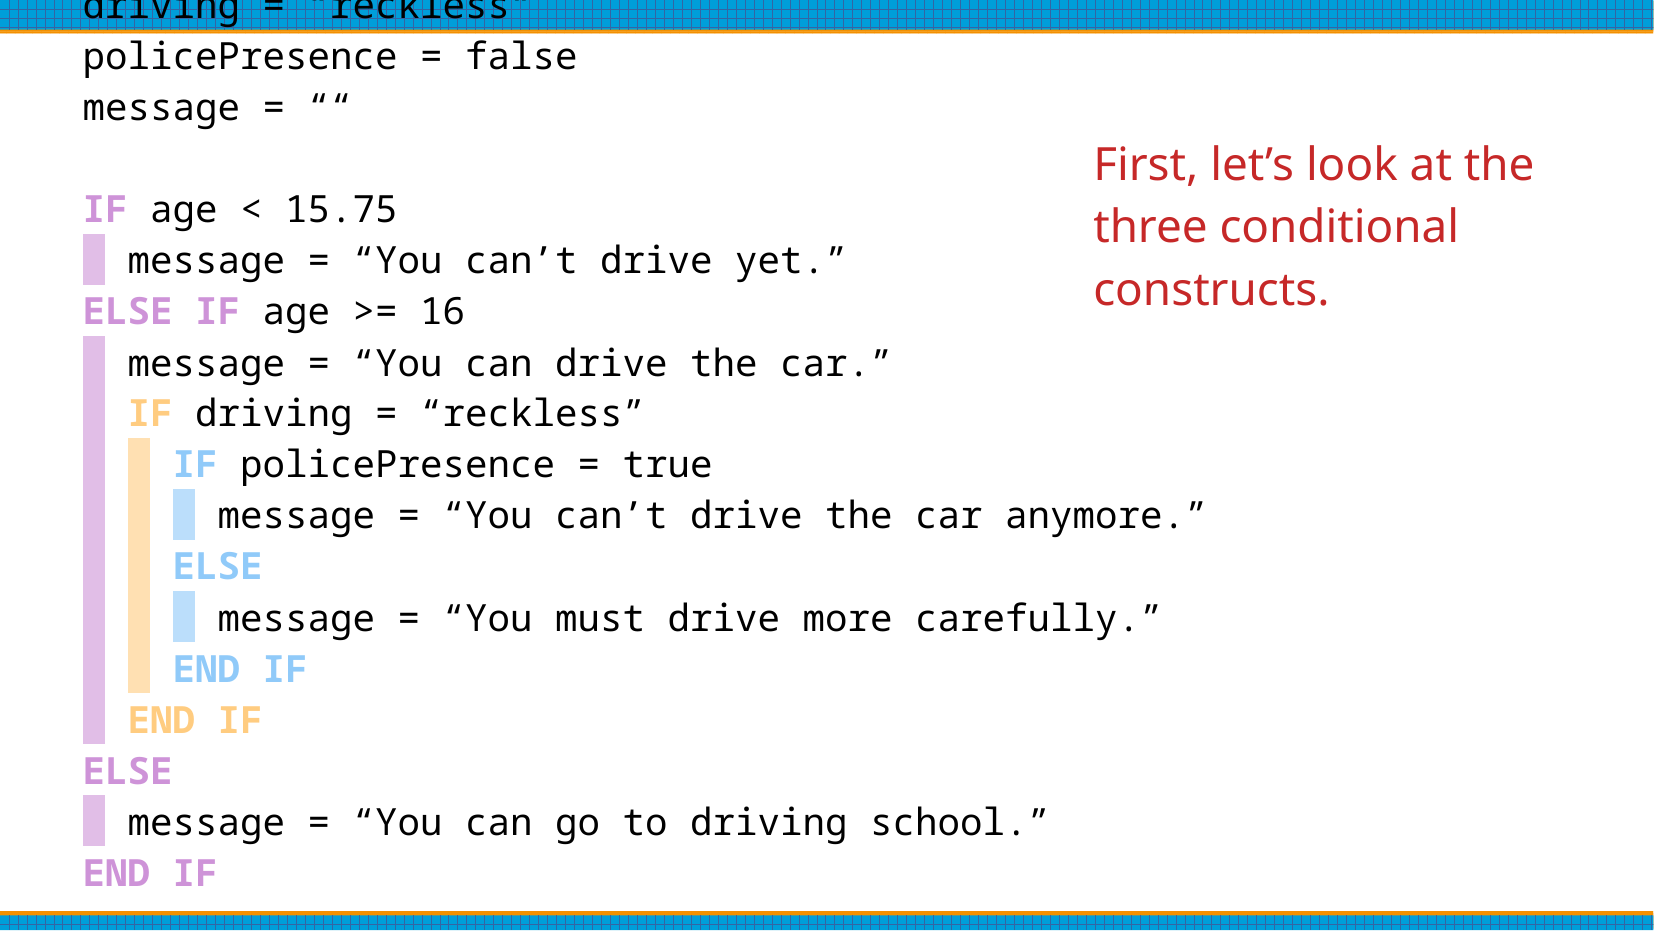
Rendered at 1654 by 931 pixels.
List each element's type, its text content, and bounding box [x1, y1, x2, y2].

text_box First, let’s look at the three conditional constructs. [1087, 75, 1613, 376]
subtitle age = 16 driving = “reckless“ policePresence = false message = ““ IF age < 15.75 message = “You can’t drive yet.” ELSE IF age >= 16 message = “You can drive the car.” IF driving = “reckless” IF policePresence = true message = “You can’t drive the car anymore.” ELSE message = “You must drive more carefully.” END IF END IF ELSE message = “You can go to driving school.” END IF output message [82, 69, 1571, 858]
